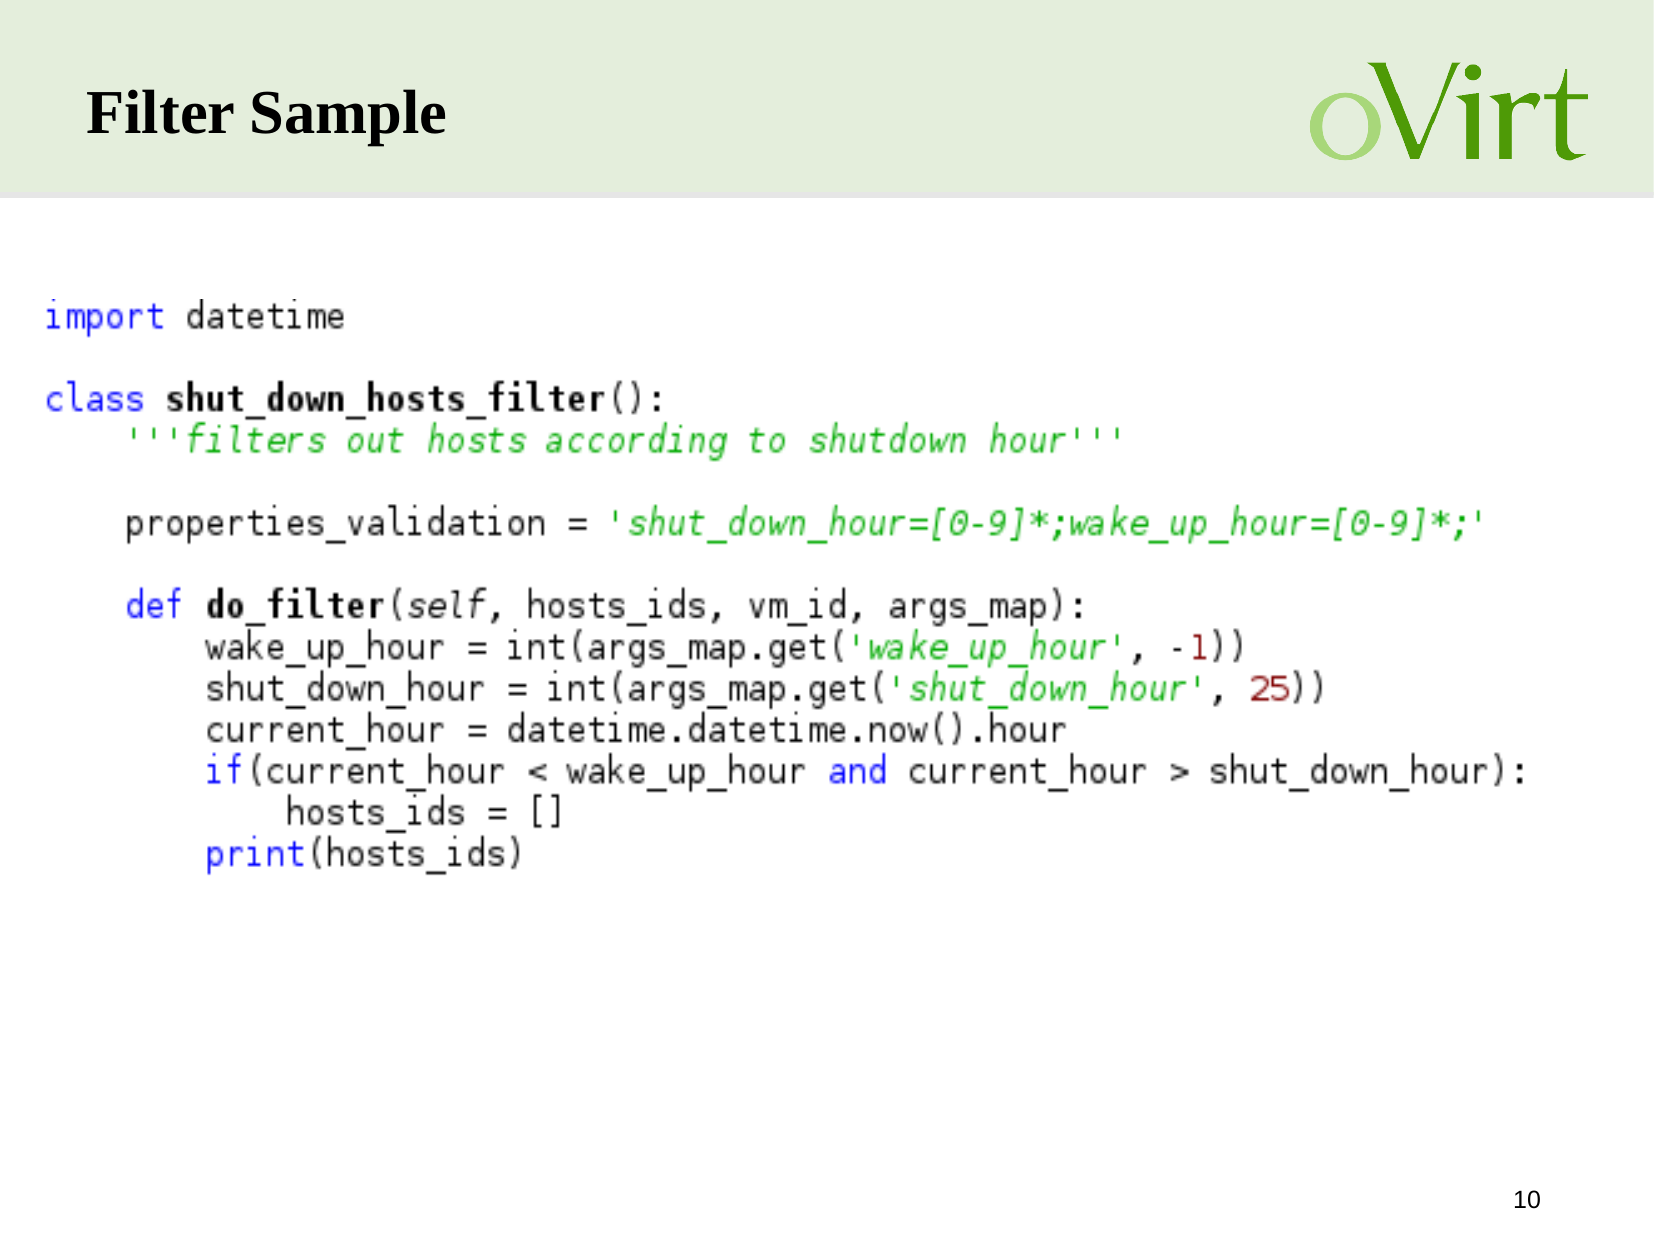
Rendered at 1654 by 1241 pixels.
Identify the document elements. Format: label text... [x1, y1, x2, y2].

picture [1307, 36, 1613, 180]
picture [43, 299, 1538, 901]
title Filter Sample [86, 36, 1307, 188]
